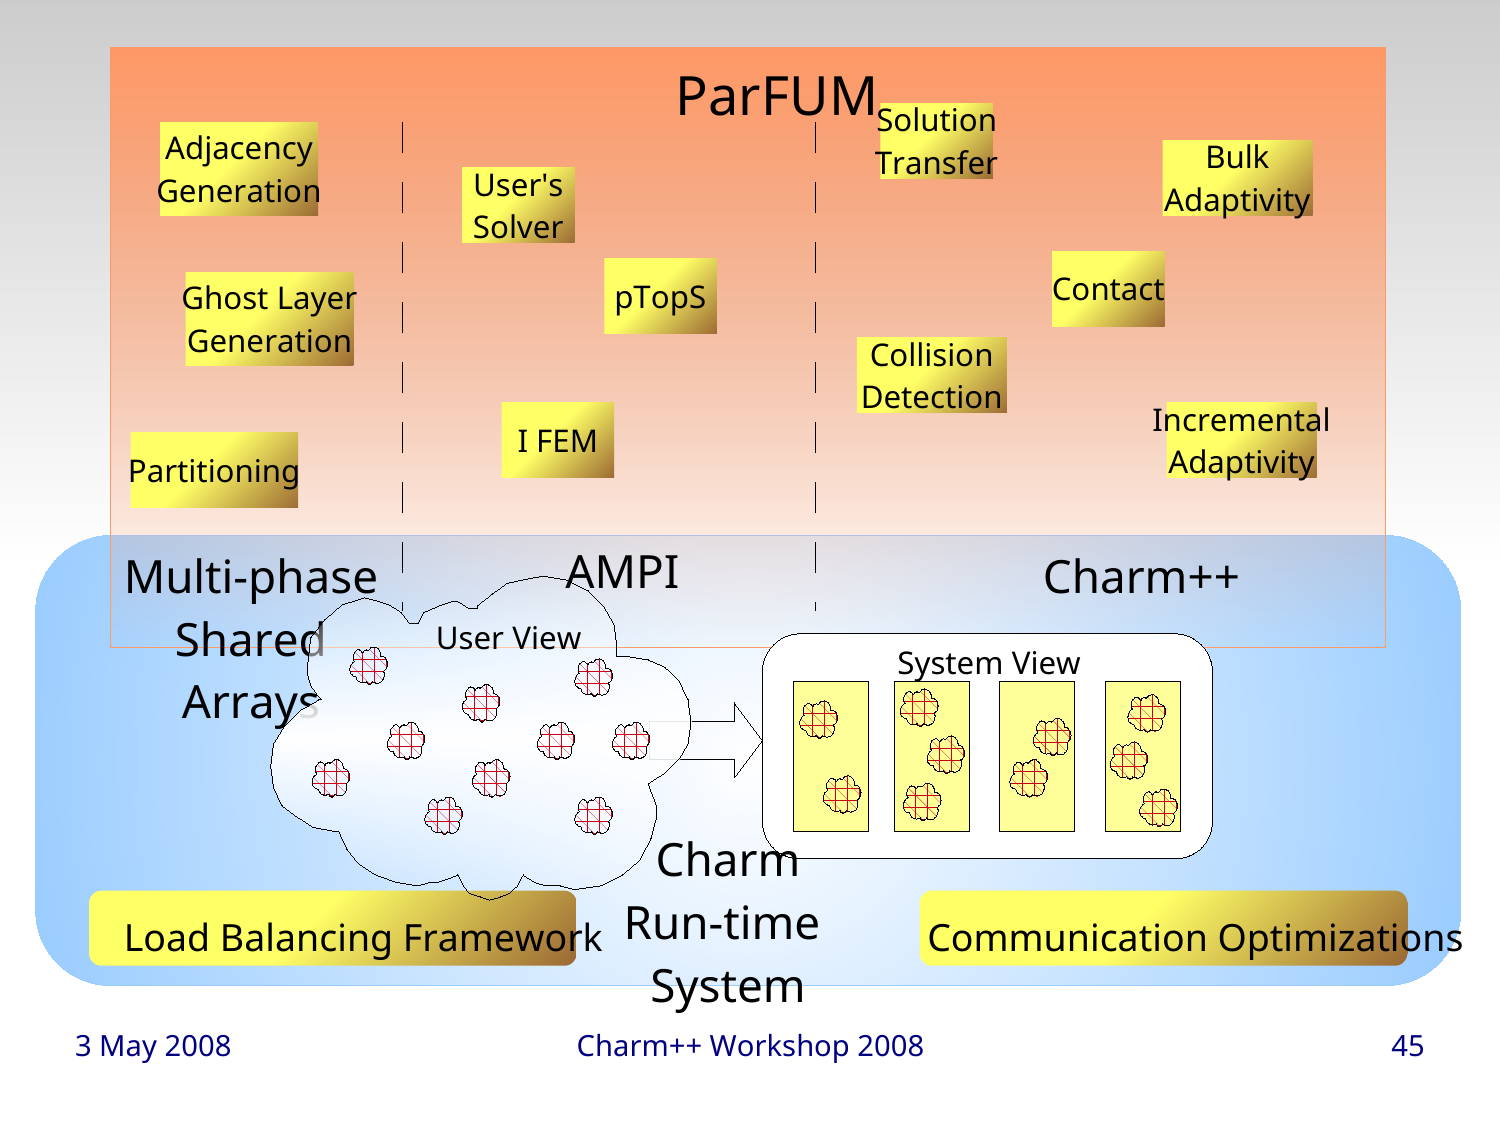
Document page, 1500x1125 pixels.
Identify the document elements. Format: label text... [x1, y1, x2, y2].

text_box Adjacency Generation [160, 122, 319, 216]
text_box Bulk Adaptivity [1162, 140, 1313, 216]
text_box Load Balancing Framework [108, 904, 563, 962]
text_box Solution Transfer [880, 103, 993, 179]
text_box Multi-phase Shared Arrays [108, 537, 368, 706]
text_box Ghost Layer Generation [185, 272, 354, 366]
text_box System View [882, 633, 1088, 684]
text_box [1450, 933, 1457, 940]
text_box Charm++ [1028, 536, 1239, 604]
text_box Contact [1052, 251, 1165, 327]
text_box I FEM [501, 402, 615, 478]
text_box Charm Run-time System [608, 820, 821, 990]
text_box User View [421, 608, 590, 659]
text_box Communication Optimizations [912, 904, 1414, 962]
text_box Collision Detection [856, 337, 1007, 413]
text_box pTopS [604, 258, 717, 334]
text_box ParFUM [661, 50, 869, 126]
text_box [35, 47, 1461, 986]
text_box User's Solver [462, 167, 575, 243]
text_box AMPI [550, 531, 681, 598]
text_box Incremental Adaptivity [1166, 402, 1317, 478]
text_box Partitioning [130, 432, 299, 508]
